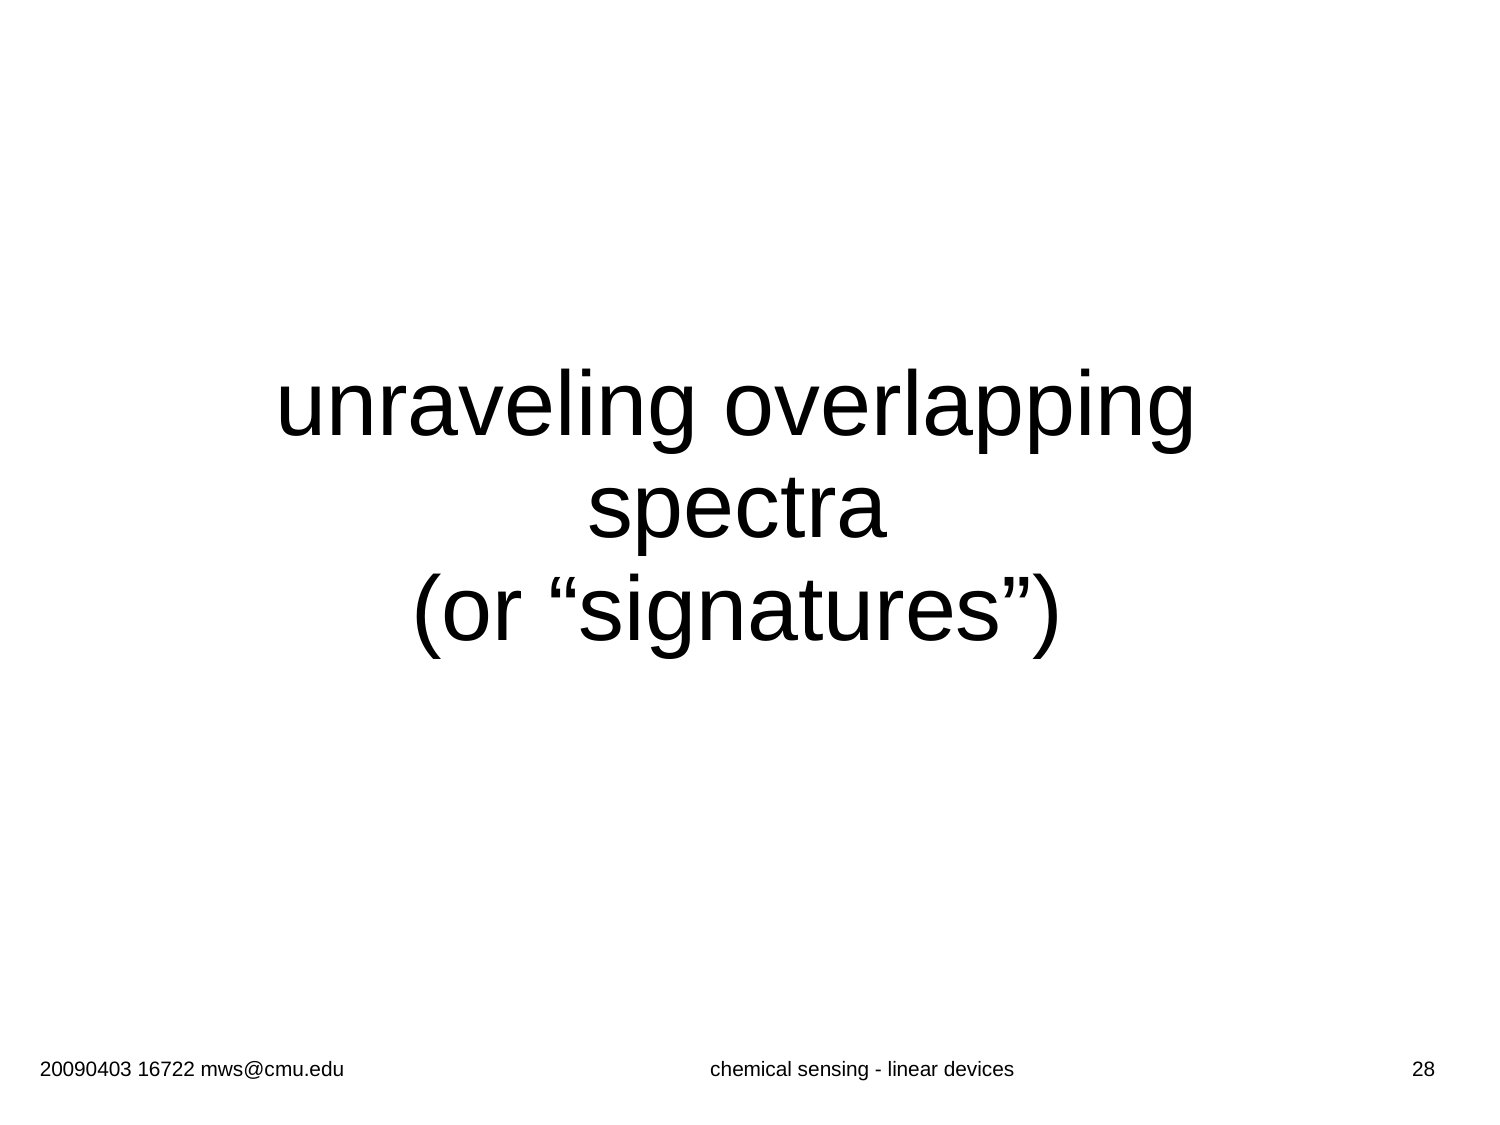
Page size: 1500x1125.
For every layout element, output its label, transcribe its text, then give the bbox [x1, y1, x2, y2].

title unraveling overlapping spectra (or “signatures”) [99, 333, 1375, 679]
